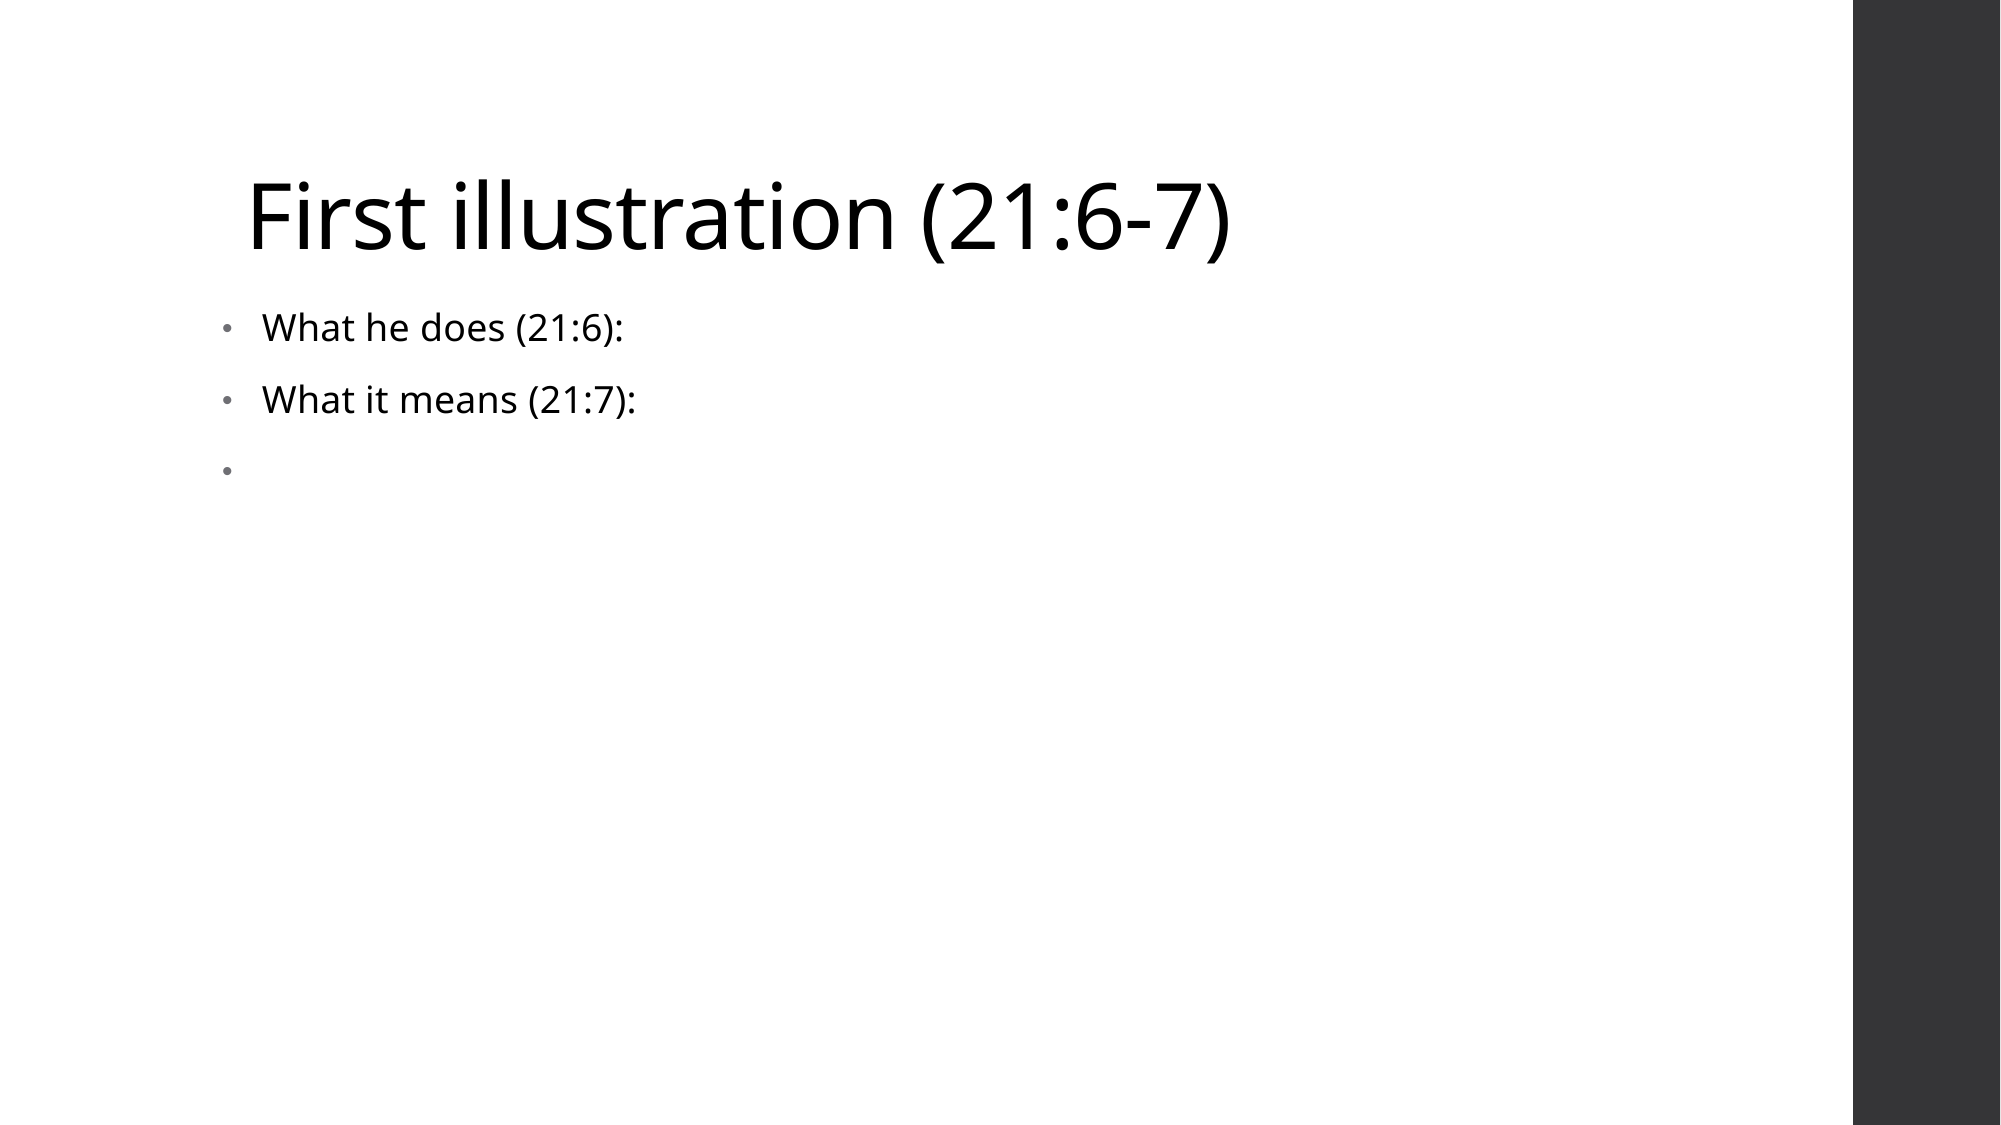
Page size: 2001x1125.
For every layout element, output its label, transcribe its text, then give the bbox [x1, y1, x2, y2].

title First illustration (21:6-7) [206, 60, 1797, 278]
list What he does (21:6): What it means (21:7): [206, 299, 1617, 1014]
